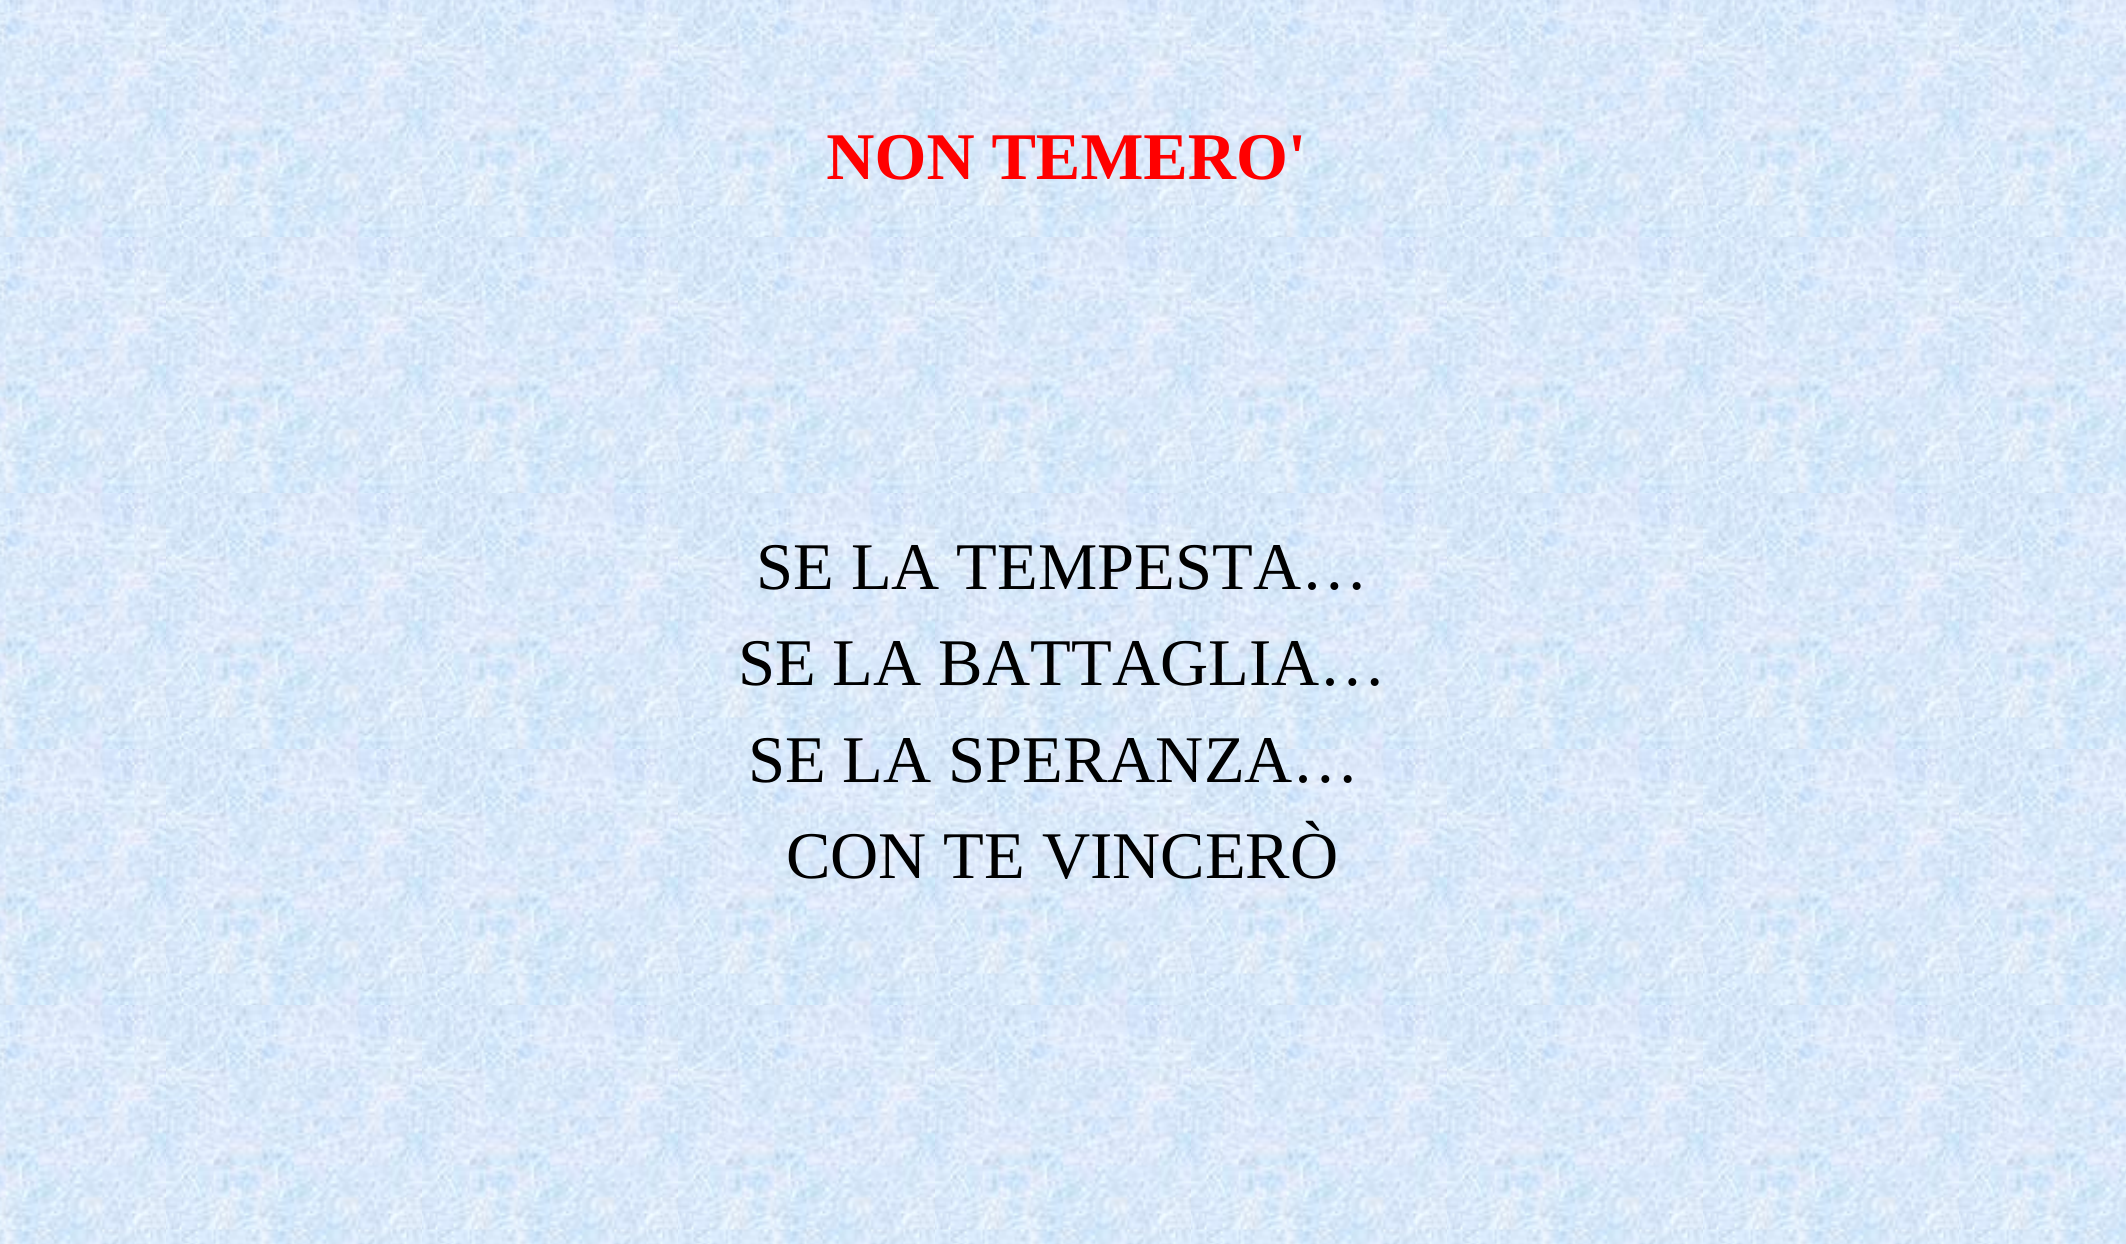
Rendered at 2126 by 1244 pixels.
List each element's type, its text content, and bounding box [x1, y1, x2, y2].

picture [0, 0, 2126, 1244]
subtitle SE LA TEMPESTA… SE LA BATTAGLIA… SE LA SPERANZA… CON TE VINCERÒ [106, 297, 2020, 1118]
title NON TEMERO' [110, 85, 2024, 221]
